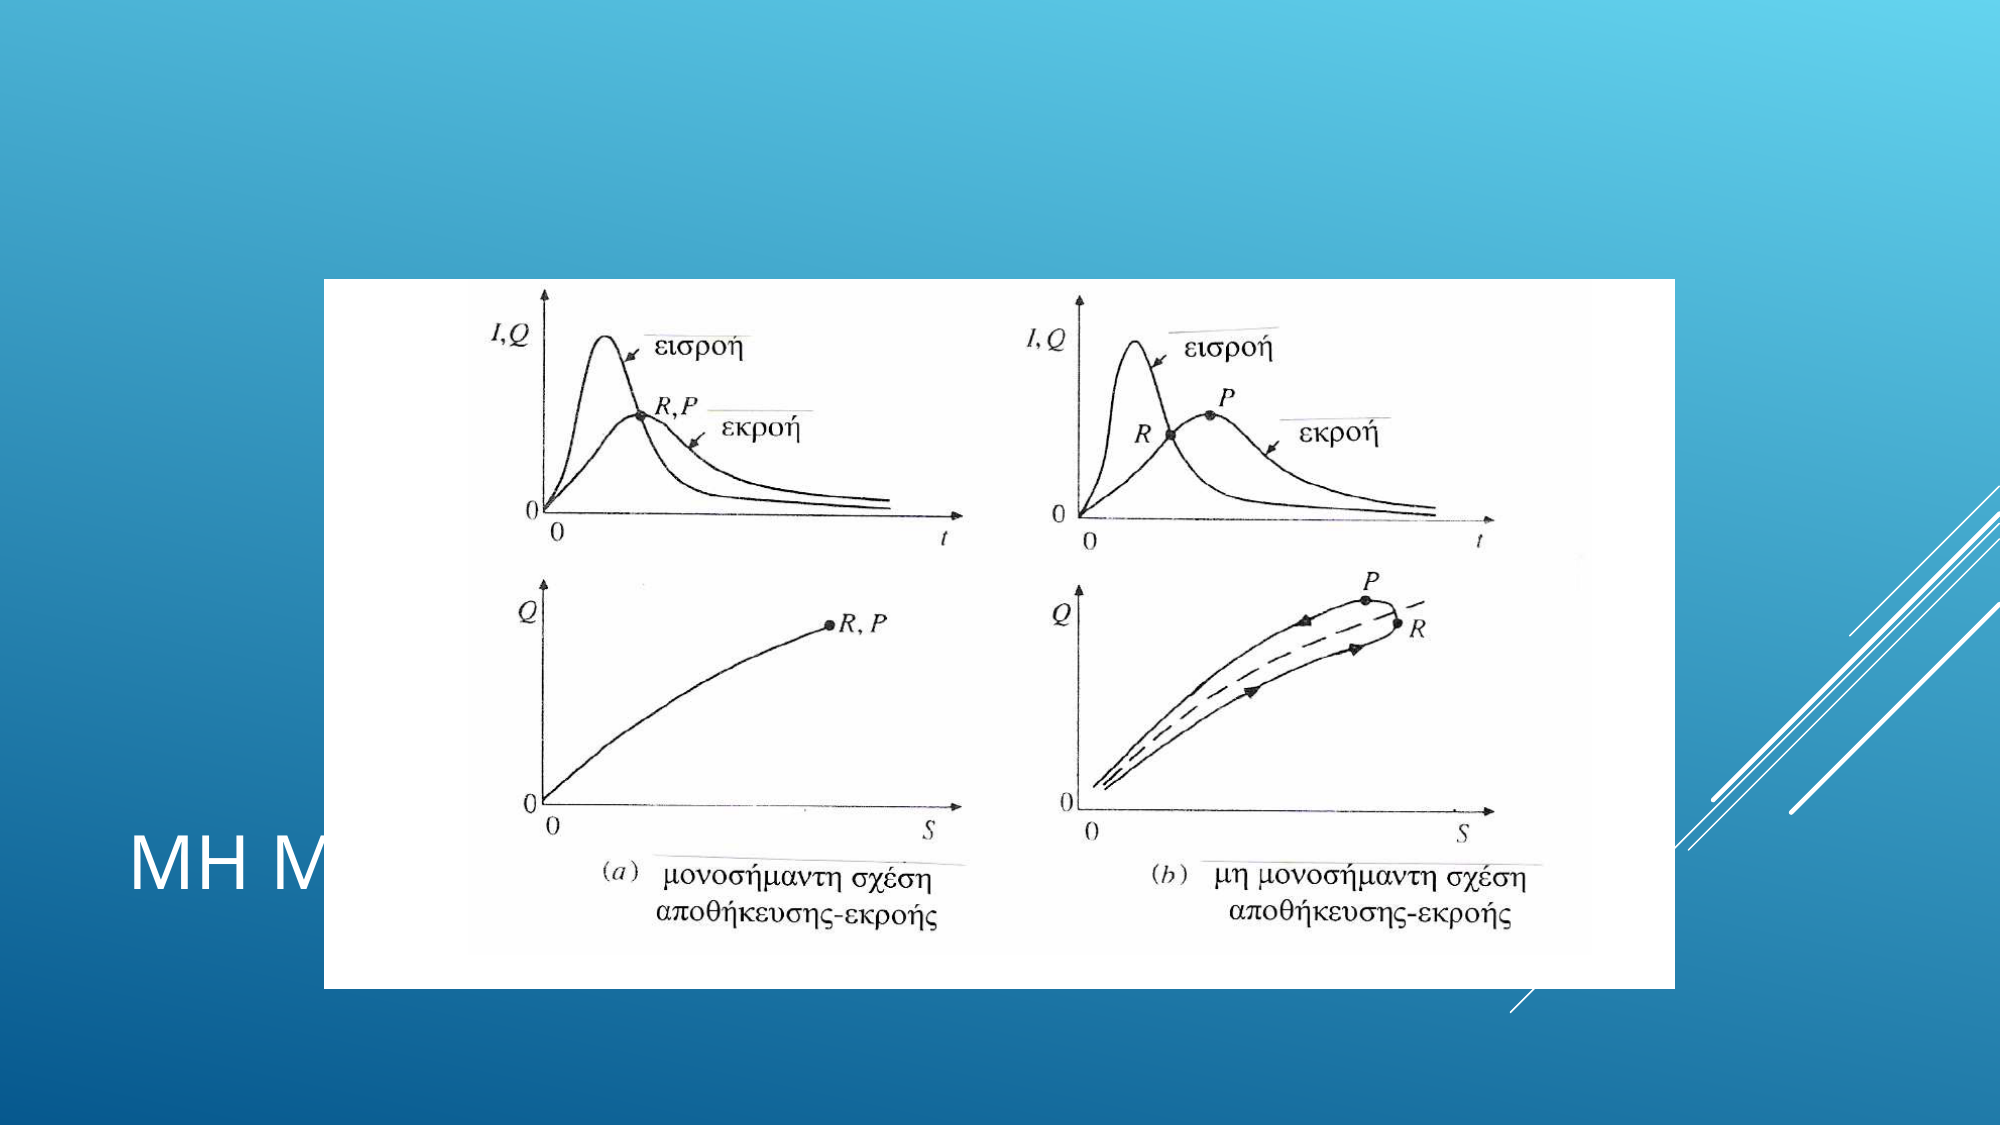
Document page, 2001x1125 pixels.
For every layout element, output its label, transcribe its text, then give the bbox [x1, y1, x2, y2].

title Μη μονοσήμαντη σχέση [112, 736, 324, 984]
picture [324, 279, 1675, 989]
